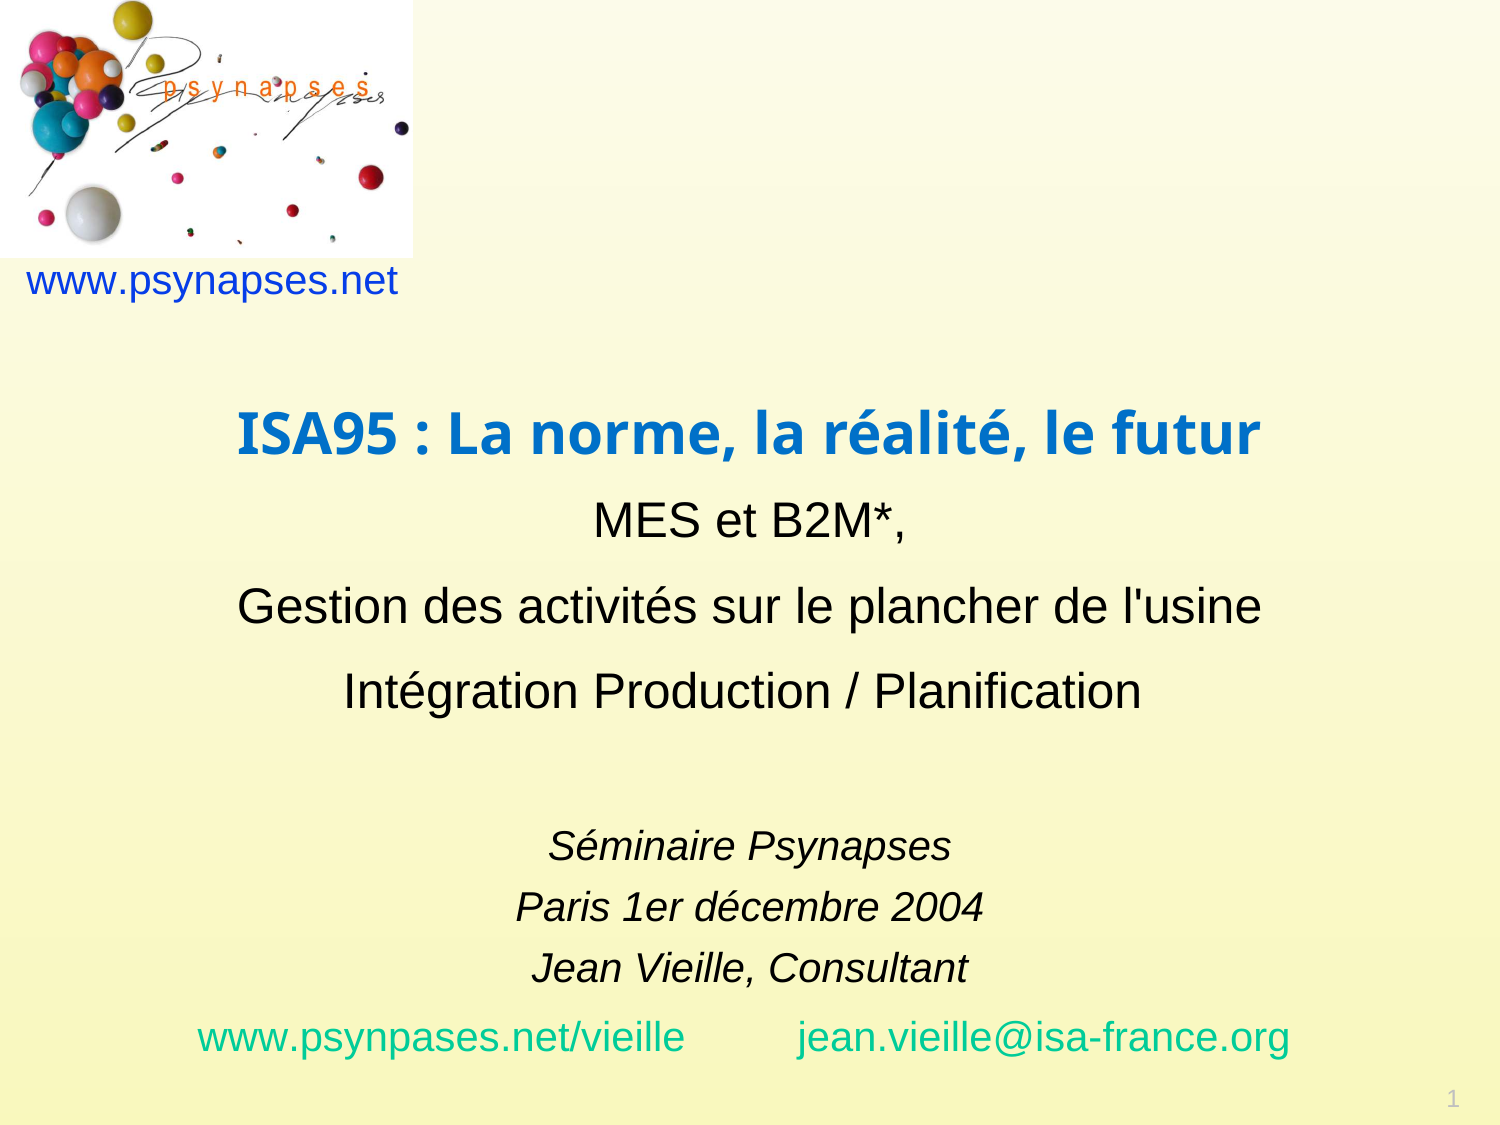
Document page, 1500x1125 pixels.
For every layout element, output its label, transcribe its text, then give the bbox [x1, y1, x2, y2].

text_box Séminaire Psynapses Paris 1er décembre 2004 Jean Vieille, Consultant www.psynpases.net/vieille jean.vieille@isa-france.org [37, 824, 1463, 1069]
title ISA95 : La norme, la réalité, le futur [112, 337, 1388, 487]
subtitle MES et B2M*, Gestion des activités sur le plancher de l'usine Intégration Production / Planification [50, 487, 1450, 812]
picture [0, 0, 413, 258]
